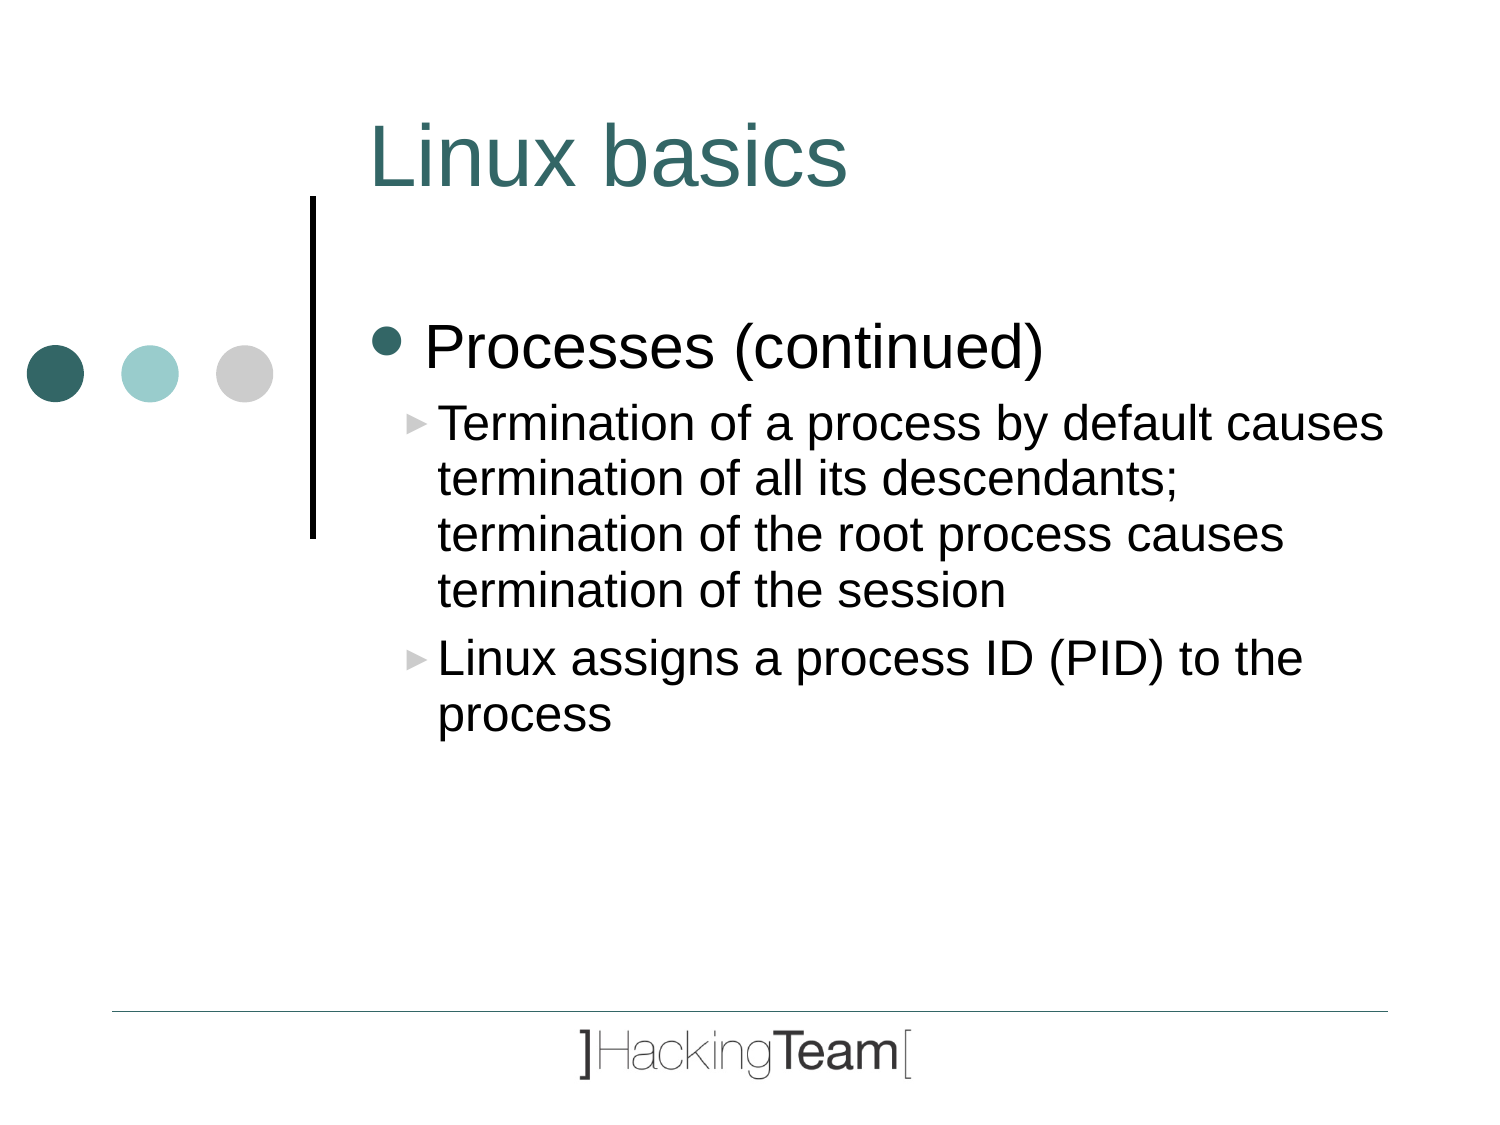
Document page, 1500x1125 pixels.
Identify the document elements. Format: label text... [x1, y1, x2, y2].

list Processes (continued) Termination of a process by default causes termination of all its descendants; termination of the root process causes termination of the session Linux assigns a process ID (PID) to the process [249, 312, 1401, 1041]
picture [574, 1041, 916, 1084]
title Linux basics [249, 38, 1401, 275]
